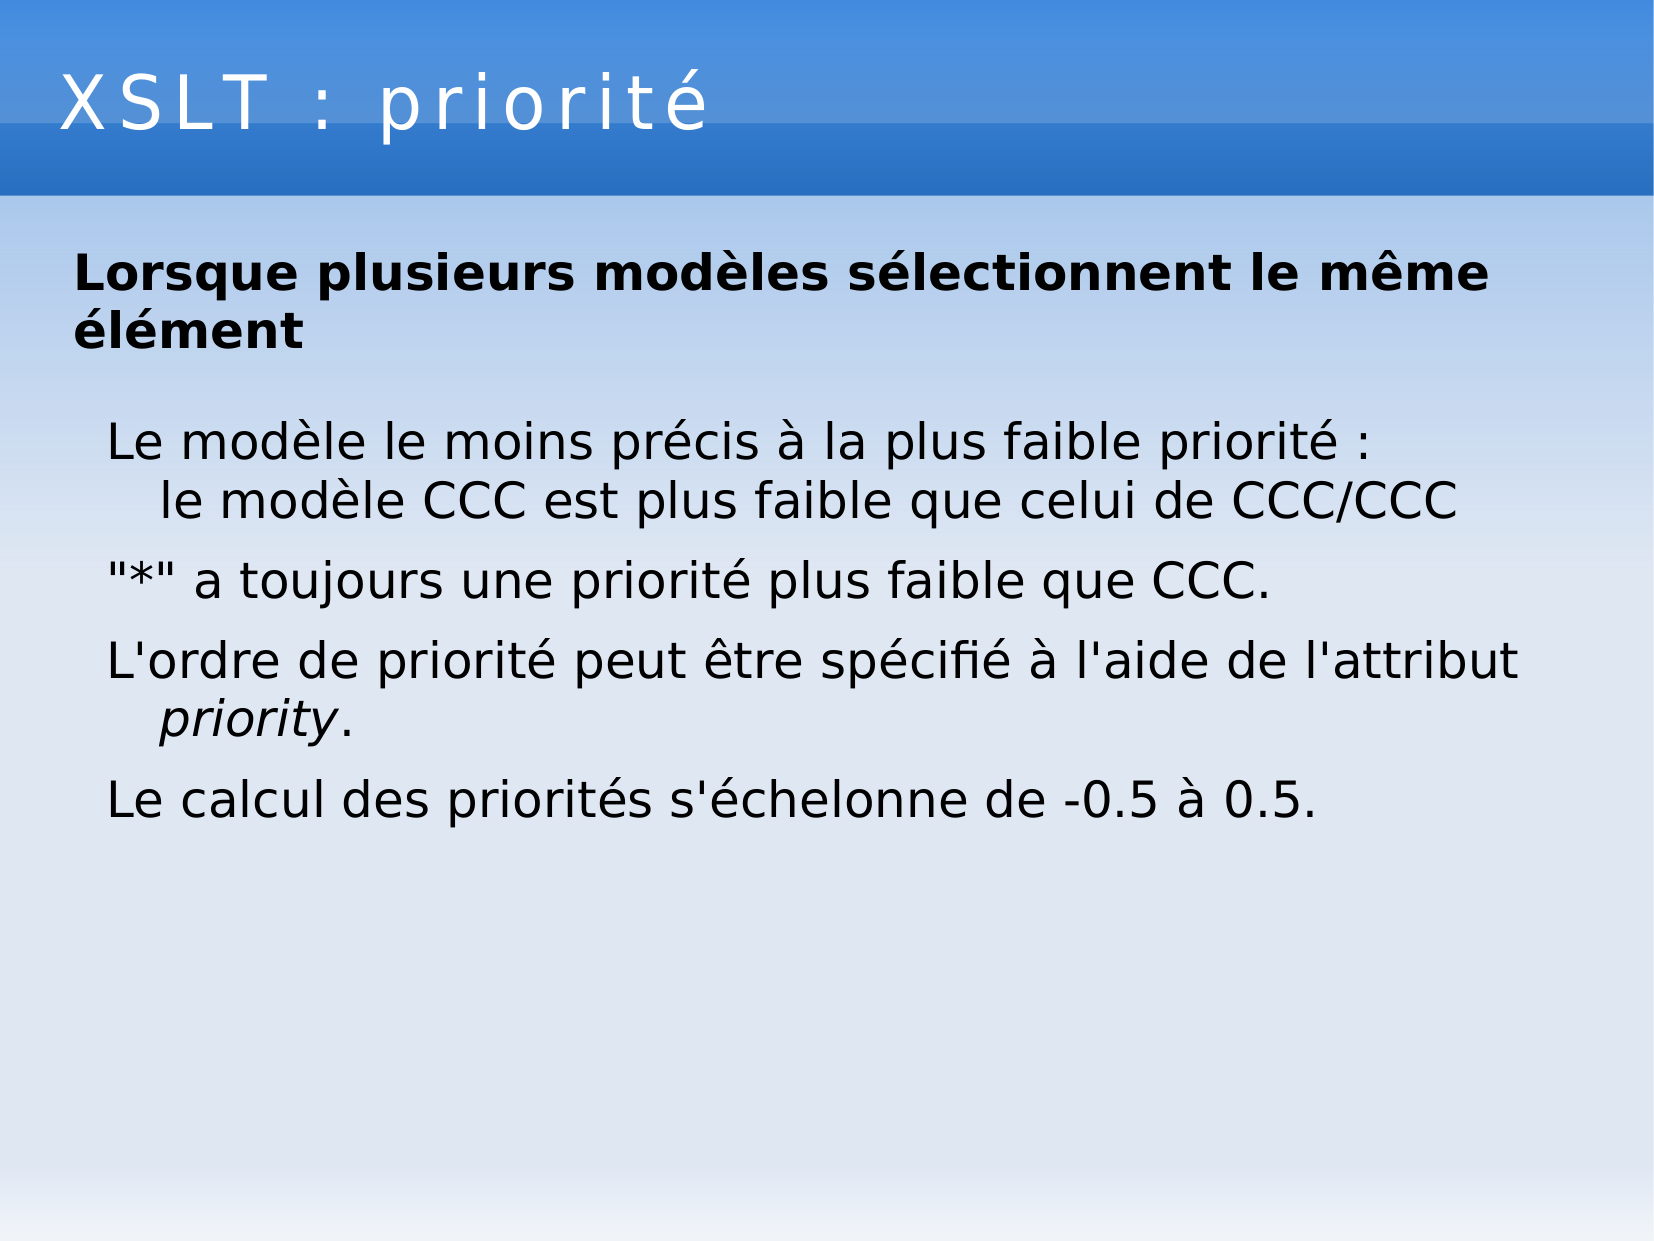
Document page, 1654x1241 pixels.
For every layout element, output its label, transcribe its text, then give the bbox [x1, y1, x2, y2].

list Le modèle le moins précis à la plus faible priorité : le modèle CCC est plus faible que celui de CCC/CCC "*" a toujours une priorité plus faible que CCC. L'ordre de priorité peut être spécifié à l'aide de l'attribut priority. Le calcul des priorités s'échelonne de -0.5 à 0.5. [88, 414, 1577, 921]
title XSLT : priorité [59, 29, 1270, 178]
picture [0, 0, 1654, 1241]
text_box Lorsque plusieurs modèles sélectionnent le même élément [59, 236, 1595, 414]
